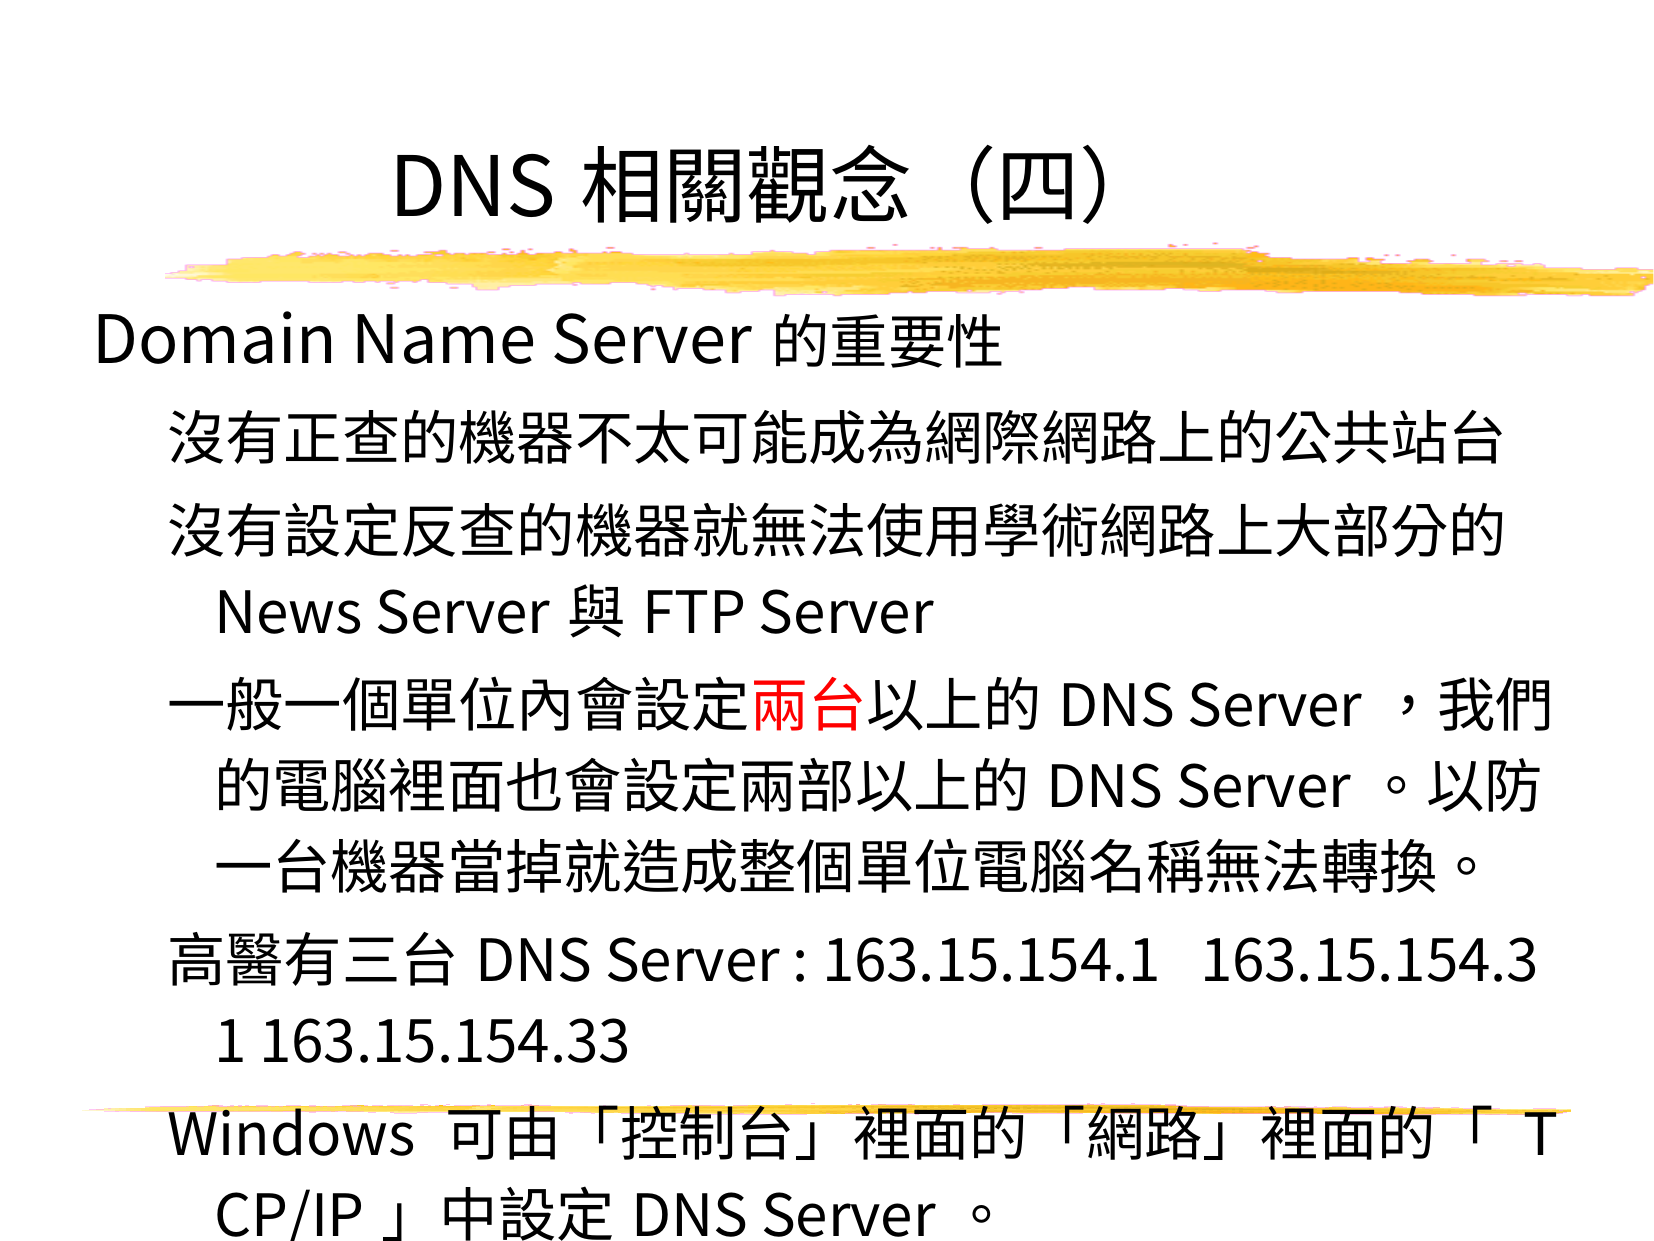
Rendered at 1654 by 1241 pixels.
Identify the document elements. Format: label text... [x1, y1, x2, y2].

title DNS相關觀念（四） [73, 25, 1479, 249]
picture [165, 237, 1654, 308]
list Domain Name Server的重要性 沒有正查的機器不太可能成為網際網路上的公共站台 沒有設定反查的機器就無法使用學術網路上大部分的News Server與FTP Server 一般一個單位內會設定兩台以上的DNS Server，我們的電腦裡面也會設定兩部以上的DNS Server。以防一台機器當掉就造成整個單位電腦名稱無法轉換。 高醫有三台DNS Server : 163.15.154.1 163.15.154.31 163.15.154.33 Windows 可由「控制台」裡面的「網路」裡面的「 TCP/IP」中設定DNS Server。 [77, 281, 1581, 1141]
